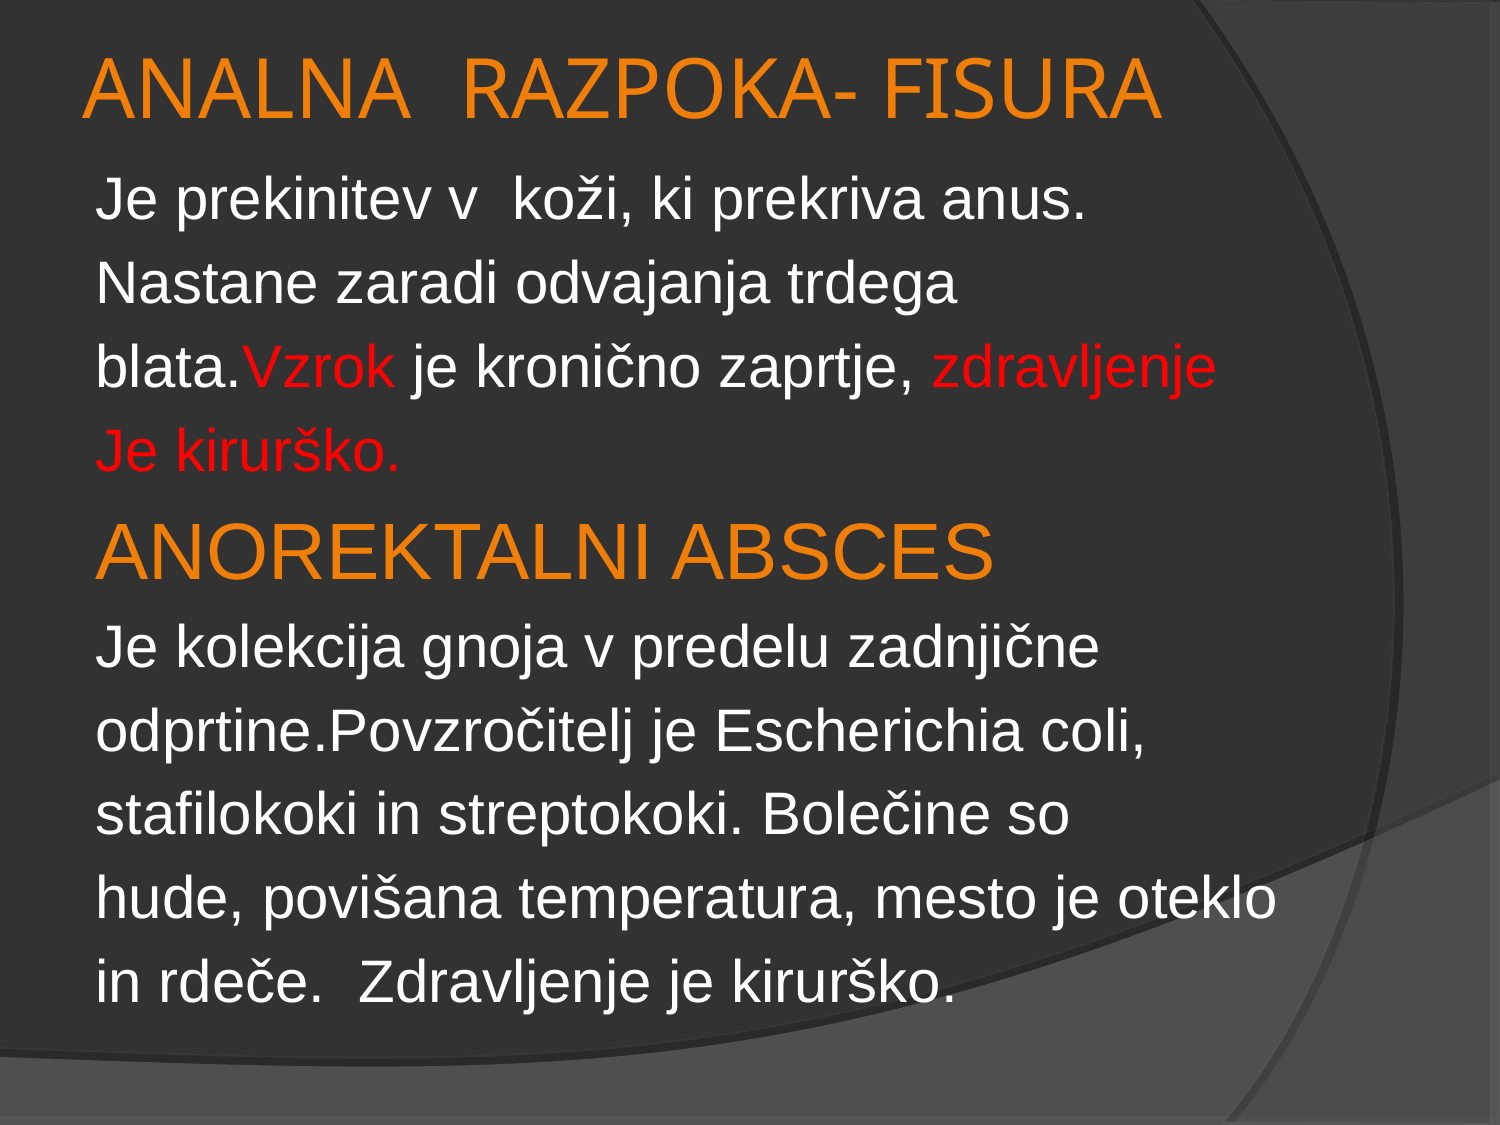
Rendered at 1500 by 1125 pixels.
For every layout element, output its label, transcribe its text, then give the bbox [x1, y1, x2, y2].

title ANALNA RAZPOKA- FISURA [75, 0, 1300, 152]
list Je prekinitev v koži, ki prekriva anus. Nastane zaradi odvajanja trdega blata.Vzrok je kronično zaprtje, zdravljenje Je kirurško. ANOREKTALNI ABSCES Je kolekcija gnoja v predelu zadnjične odprtine.Povzročitelj je Escherichia coli, stafilokoki in streptokoki. Bolečine so hude, povišana temperatura, mesto je oteklo in rdeče. Zdravljenje je kirurško. [75, 152, 1300, 1125]
